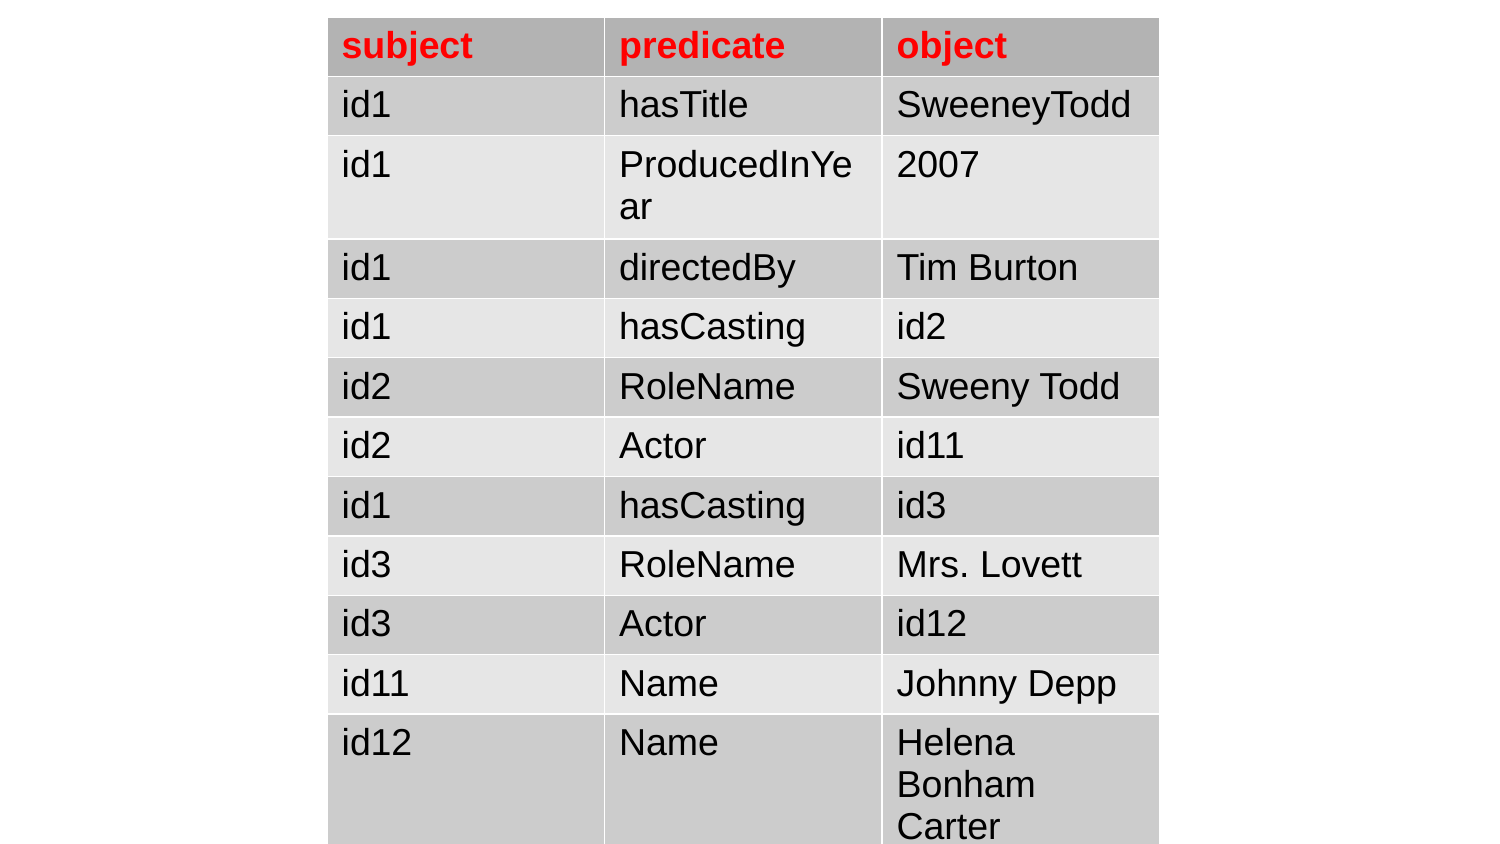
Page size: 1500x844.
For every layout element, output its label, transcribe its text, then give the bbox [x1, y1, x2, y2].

table_cell hasCasting [605, 477, 881, 535]
table_cell SweeneyTodd [883, 77, 1159, 135]
table_cell RoleName [605, 358, 881, 416]
table_cell id3 [328, 537, 604, 595]
table_cell directedBy [605, 240, 881, 298]
table_cell id1 [328, 77, 604, 135]
table_cell id3 [883, 477, 1159, 535]
table_cell id2 [328, 358, 604, 416]
table_header subject [328, 18, 604, 76]
table_cell id11 [328, 655, 604, 713]
table_cell ProducedInYear [605, 136, 881, 238]
table_cell hasCasting [605, 299, 881, 357]
table_cell Mrs. Lovett [883, 537, 1159, 595]
table_header predicate [605, 18, 881, 76]
table_cell id11 [883, 418, 1159, 476]
table_cell Name [605, 715, 881, 844]
table_cell Helena Bonham Carter [883, 715, 1159, 844]
table_cell 2007 [883, 136, 1159, 238]
table_cell id1 [328, 299, 604, 357]
table_cell id2 [883, 299, 1159, 357]
table_cell RoleName [605, 537, 881, 595]
table_cell id3 [328, 596, 604, 654]
table_cell id1 [328, 240, 604, 298]
table_header object [883, 18, 1159, 76]
table_cell id1 [328, 477, 604, 535]
table_cell id2 [328, 418, 604, 476]
table_cell id1 [328, 136, 604, 238]
table_cell Tim Burton [883, 240, 1159, 298]
table_cell Johnny Depp [883, 655, 1159, 713]
table_cell Actor [605, 418, 881, 476]
table_cell id12 [883, 596, 1159, 654]
table_cell Sweeny Todd [883, 358, 1159, 416]
table_cell Name [605, 655, 881, 713]
table_cell id12 [328, 715, 604, 844]
table_cell Actor [605, 596, 881, 654]
table_cell hasTitle [605, 77, 881, 135]
